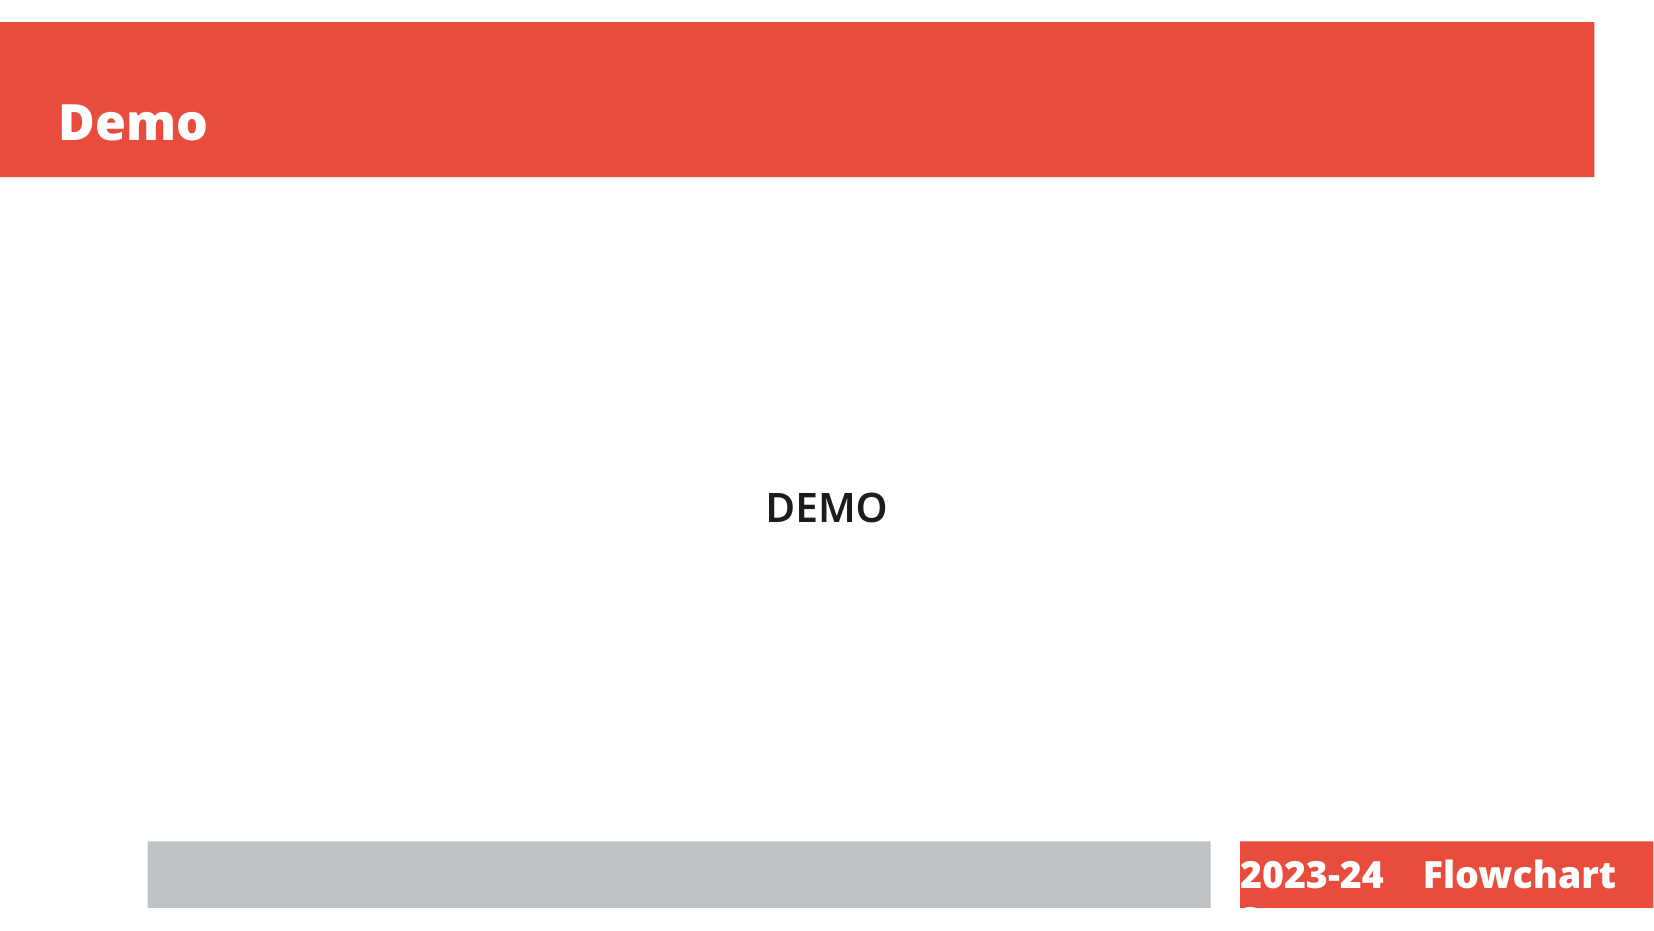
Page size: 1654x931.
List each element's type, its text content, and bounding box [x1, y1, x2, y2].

title Demo [59, 44, 1595, 156]
list DEMO [35, 194, 1619, 820]
